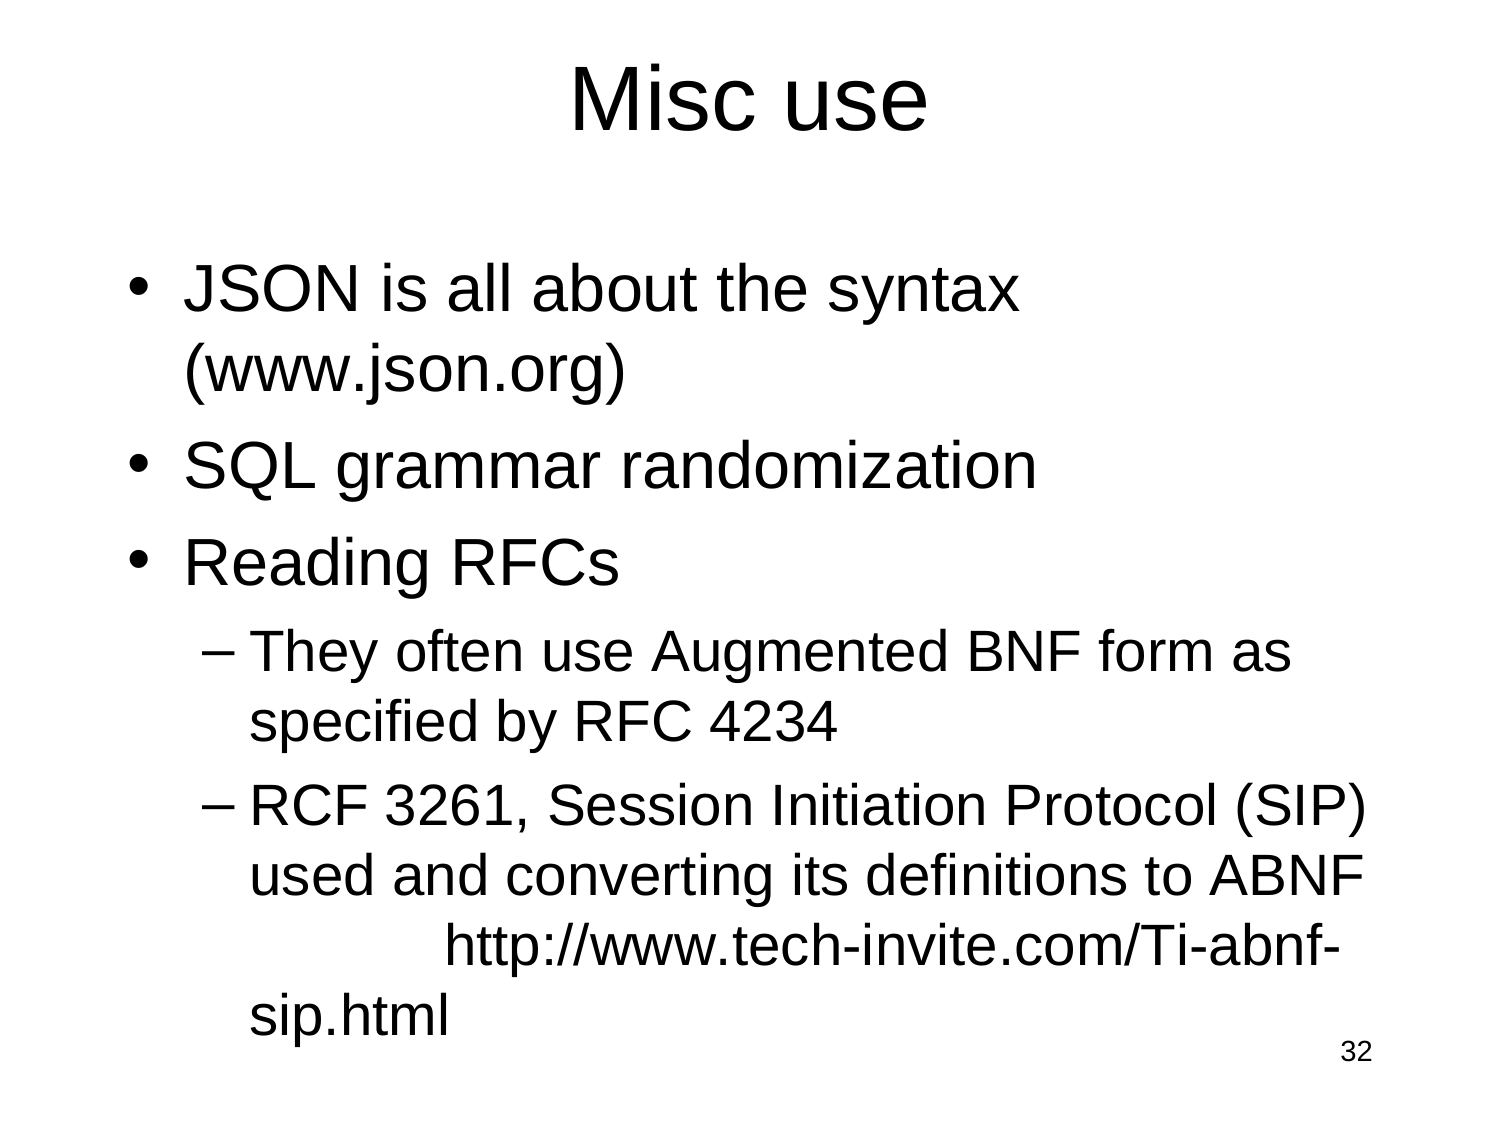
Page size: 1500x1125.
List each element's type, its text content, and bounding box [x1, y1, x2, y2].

title Misc use [0, 0, 1500, 188]
list JSON is all about the syntax (www.json.org) SQL grammar randomization Reading RFCs They often use Augmented BNF form as specified by RFC 4234 RCF 3261, Session Initiation Protocol (SIP) used and converting its definitions to ABNF http://www.tech-invite.com/Ti-abnf-sip.html [112, 237, 1388, 1055]
text_box <number> [1074, 1025, 1388, 1101]
